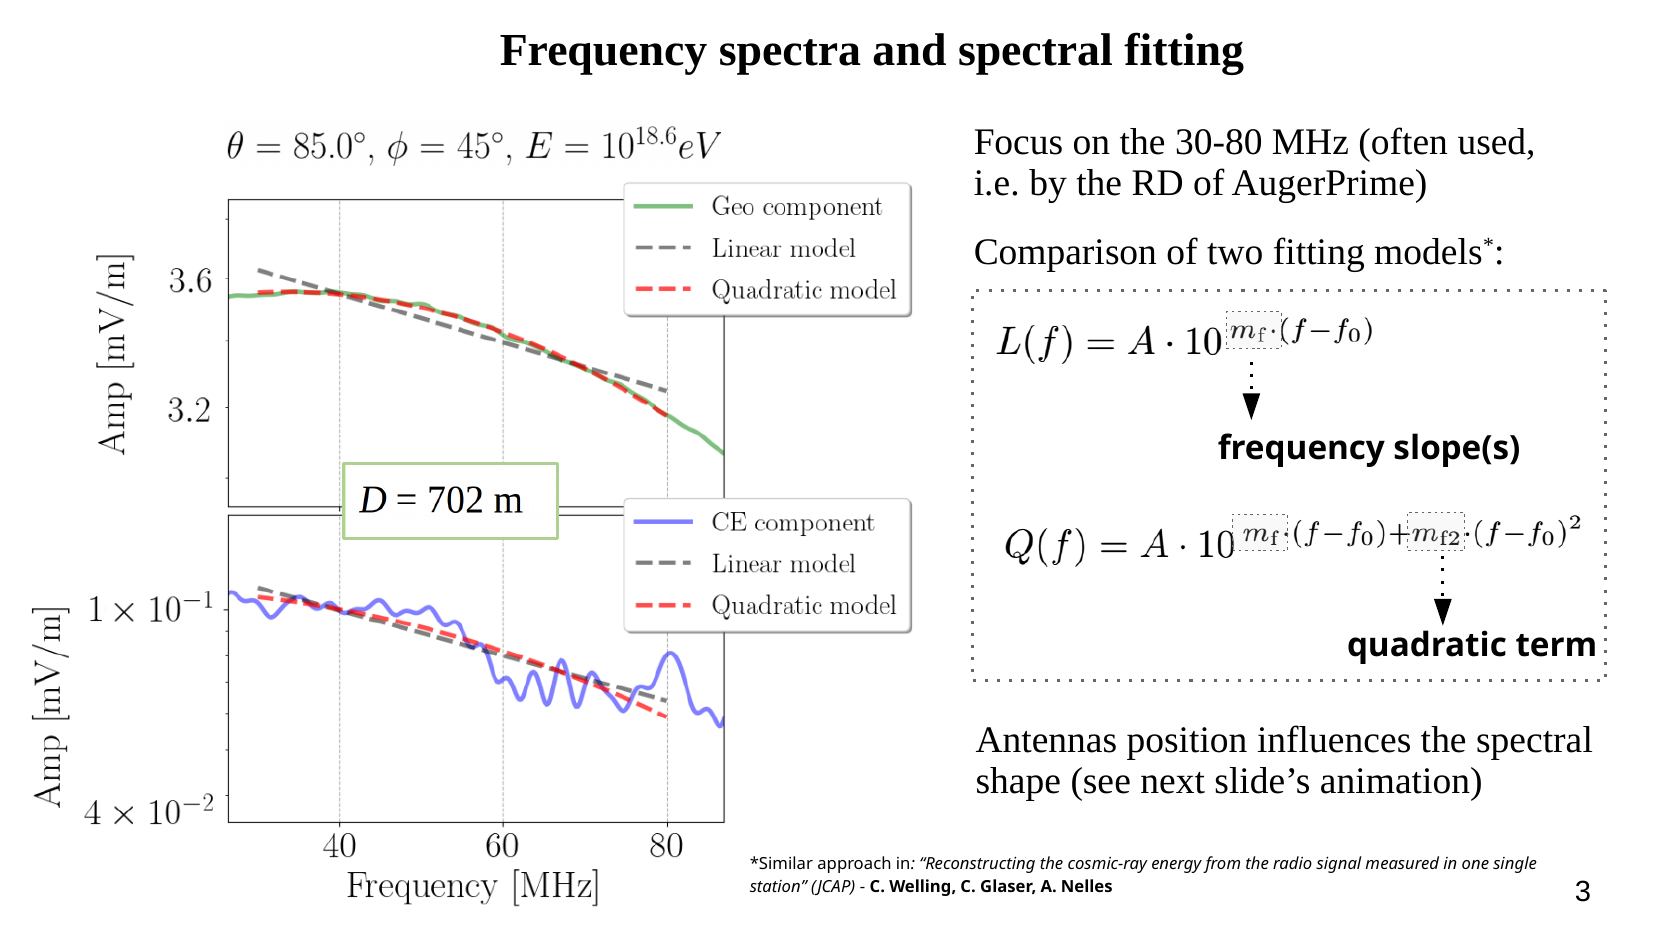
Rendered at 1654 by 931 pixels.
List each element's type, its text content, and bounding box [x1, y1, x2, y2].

text_box Frequency spectra and spectral fitting [485, 17, 1606, 185]
text_box Focus on the 30-80 MHz (often used, i.e. by the RD of AugerPrime) [958, 113, 1596, 295]
text_box <number> [1560, 867, 1654, 916]
text_box frequency slope(s) [1203, 417, 1502, 484]
text_box [1226, 311, 1282, 349]
text_box Antennas position influences the spectral shape (see next slide’s animation) [960, 711, 1636, 810]
picture [989, 503, 1584, 579]
text_box Comparison of two fitting models*: [958, 223, 1639, 424]
picture [987, 310, 1375, 374]
text_box [1232, 514, 1288, 551]
text_box quadratic term [1332, 613, 1608, 680]
picture [12, 59, 913, 931]
text_box [1407, 512, 1465, 551]
text_box *Similar approach in: “Reconstructing the cosmic-ray energy from the radio signal measured in one single station” (JCAP) - C. Welling, C. Glaser, A. Nelles [735, 844, 1608, 931]
